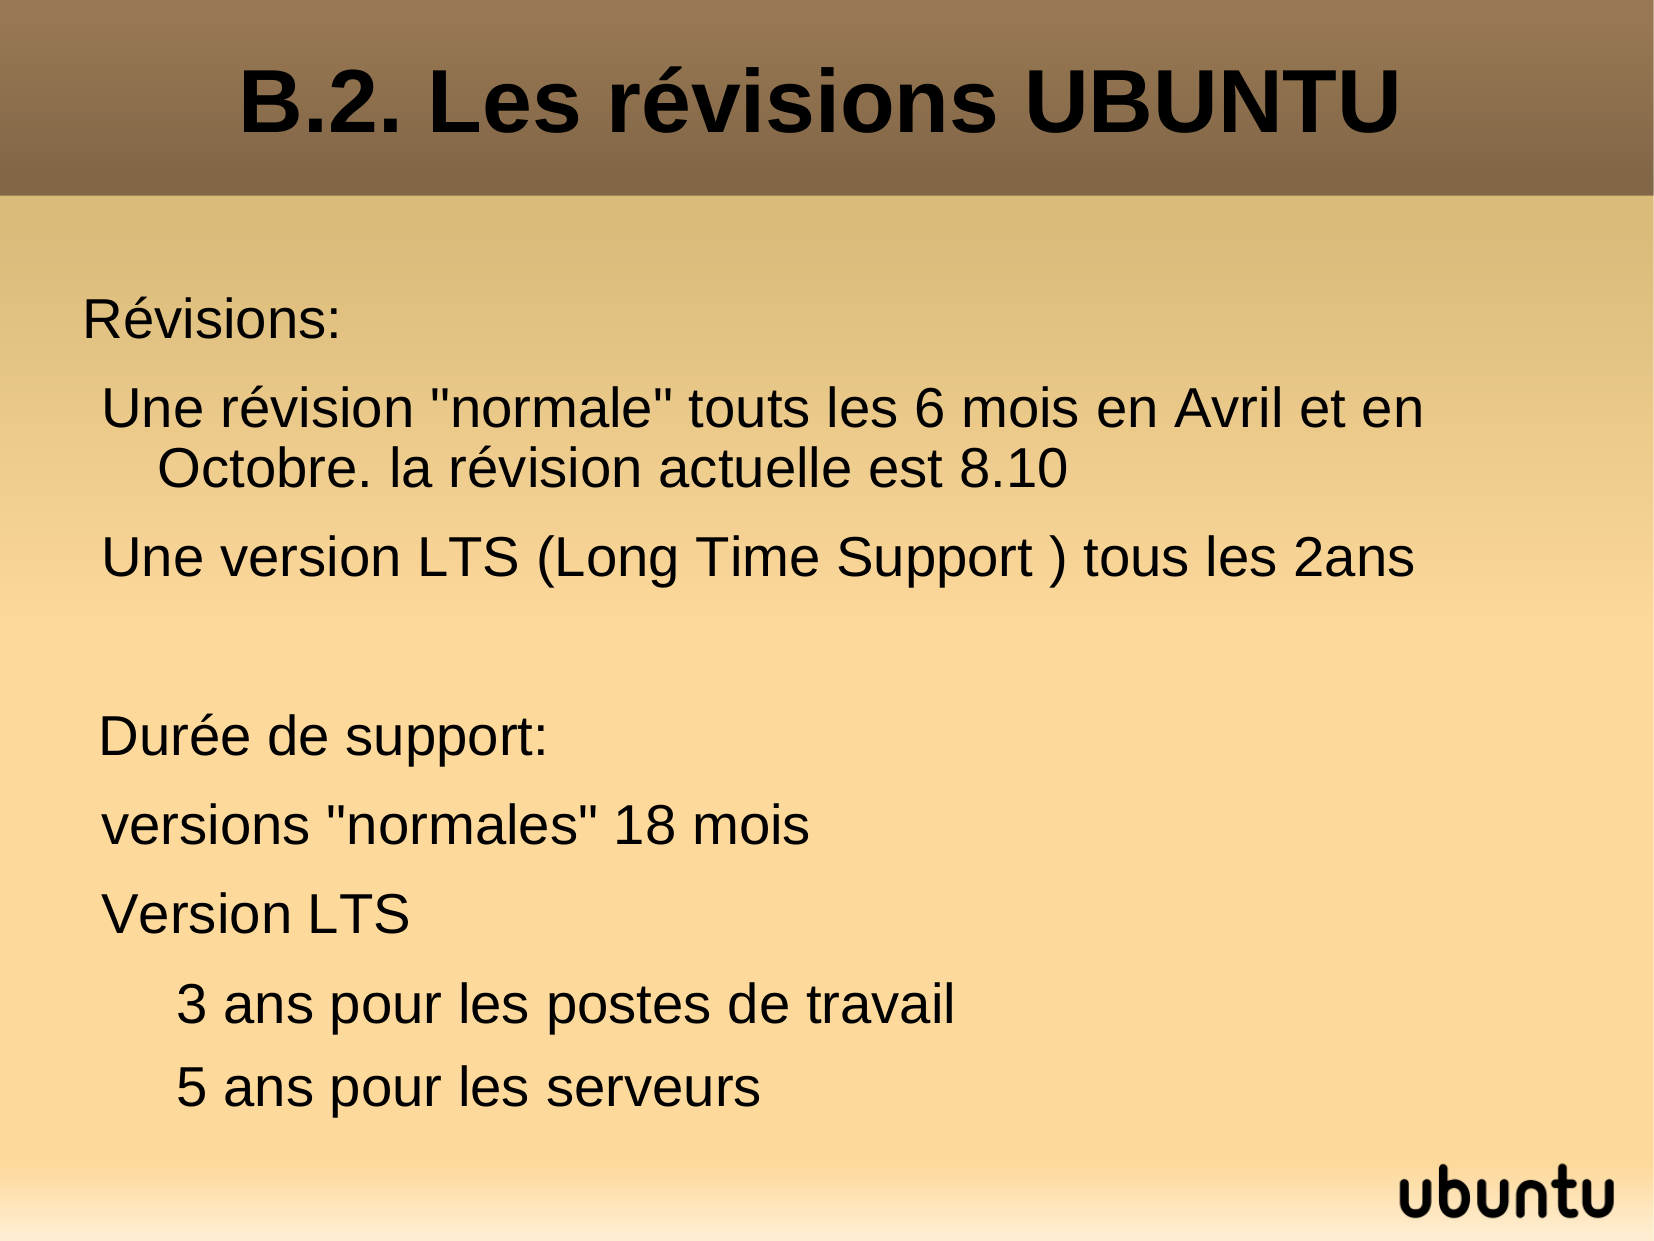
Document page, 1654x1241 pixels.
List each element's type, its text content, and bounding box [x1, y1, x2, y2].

title B.2. Les révisions UBUNTU [76, 7, 1565, 200]
list Révisions: Une révision "normale" touts les 6 mois en Avril et en Octobre. la révision actuelle est 8.10 Une version LTS (Long Time Support ) tous les 2ans Durée de support: versions "normales" 18 mois Version LTS 3 ans pour les postes de travail 5 ans pour les serveurs [82, 290, 1571, 1189]
picture [0, 0, 1654, 1241]
